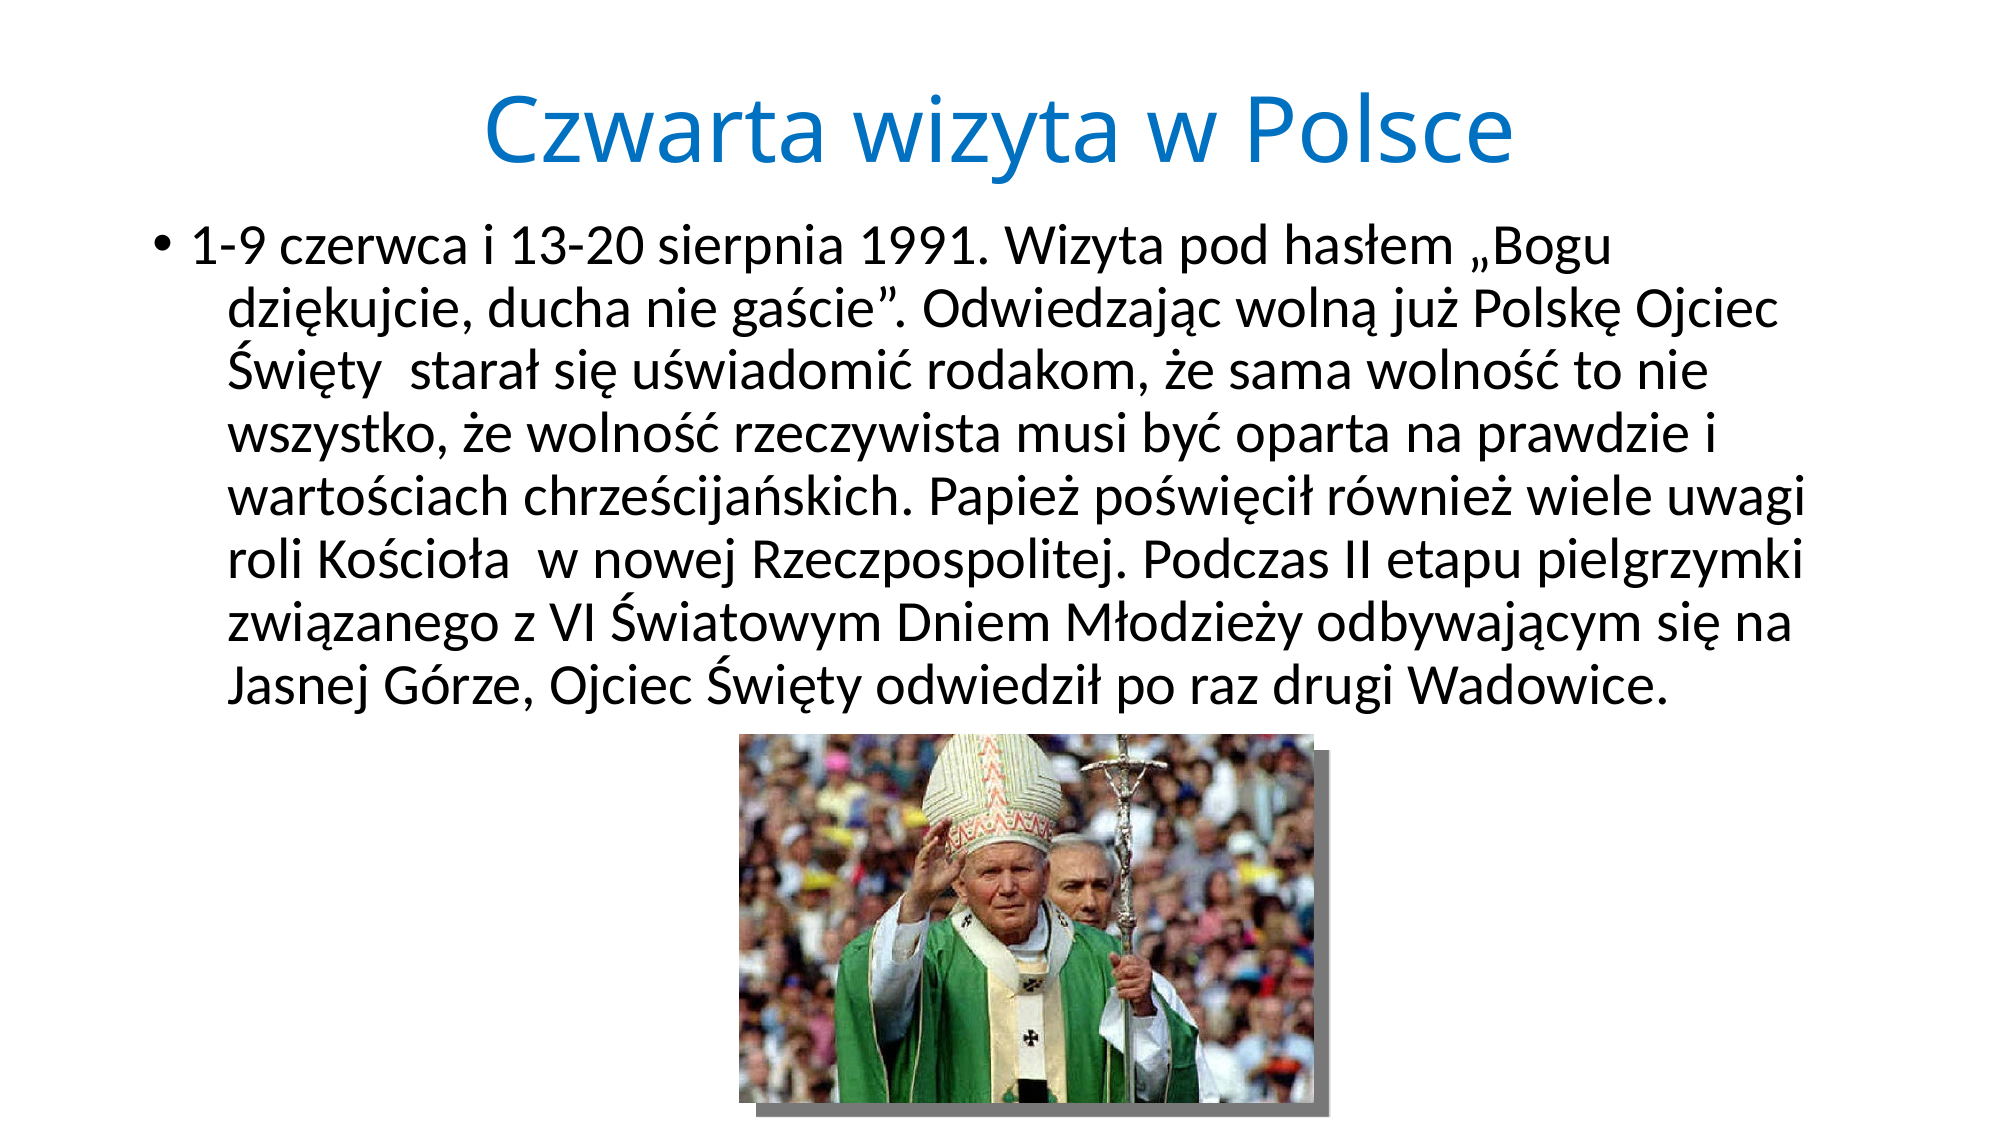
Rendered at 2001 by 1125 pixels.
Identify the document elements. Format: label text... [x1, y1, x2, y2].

list 1-9 czerwca i 13-20 sierpnia 1991. Wizyta pod hasłem „Bogu dziękujcie, ducha nie gaście”. Odwiedzając wolną już Polskę Ojciec Święty starał się uświadomić rodakom, że sama wolność to nie wszystko, że wolność rzeczywista musi być oparta na prawdzie i wartościach chrześcijańskich. Papież poświęcił również wiele uwagi roli Kościoła w nowej Rzeczpospolitej. Podczas II etapu pielgrzymki związanego z VI Światowym Dniem Młodzieży odbywającym się na Jasnej Górze, Ojciec Święty odwiedził po raz drugi Wadowice. [137, 206, 1863, 1014]
picture [739, 734, 1314, 1103]
title Czwarta wizyta w Polsce [137, 59, 1863, 206]
